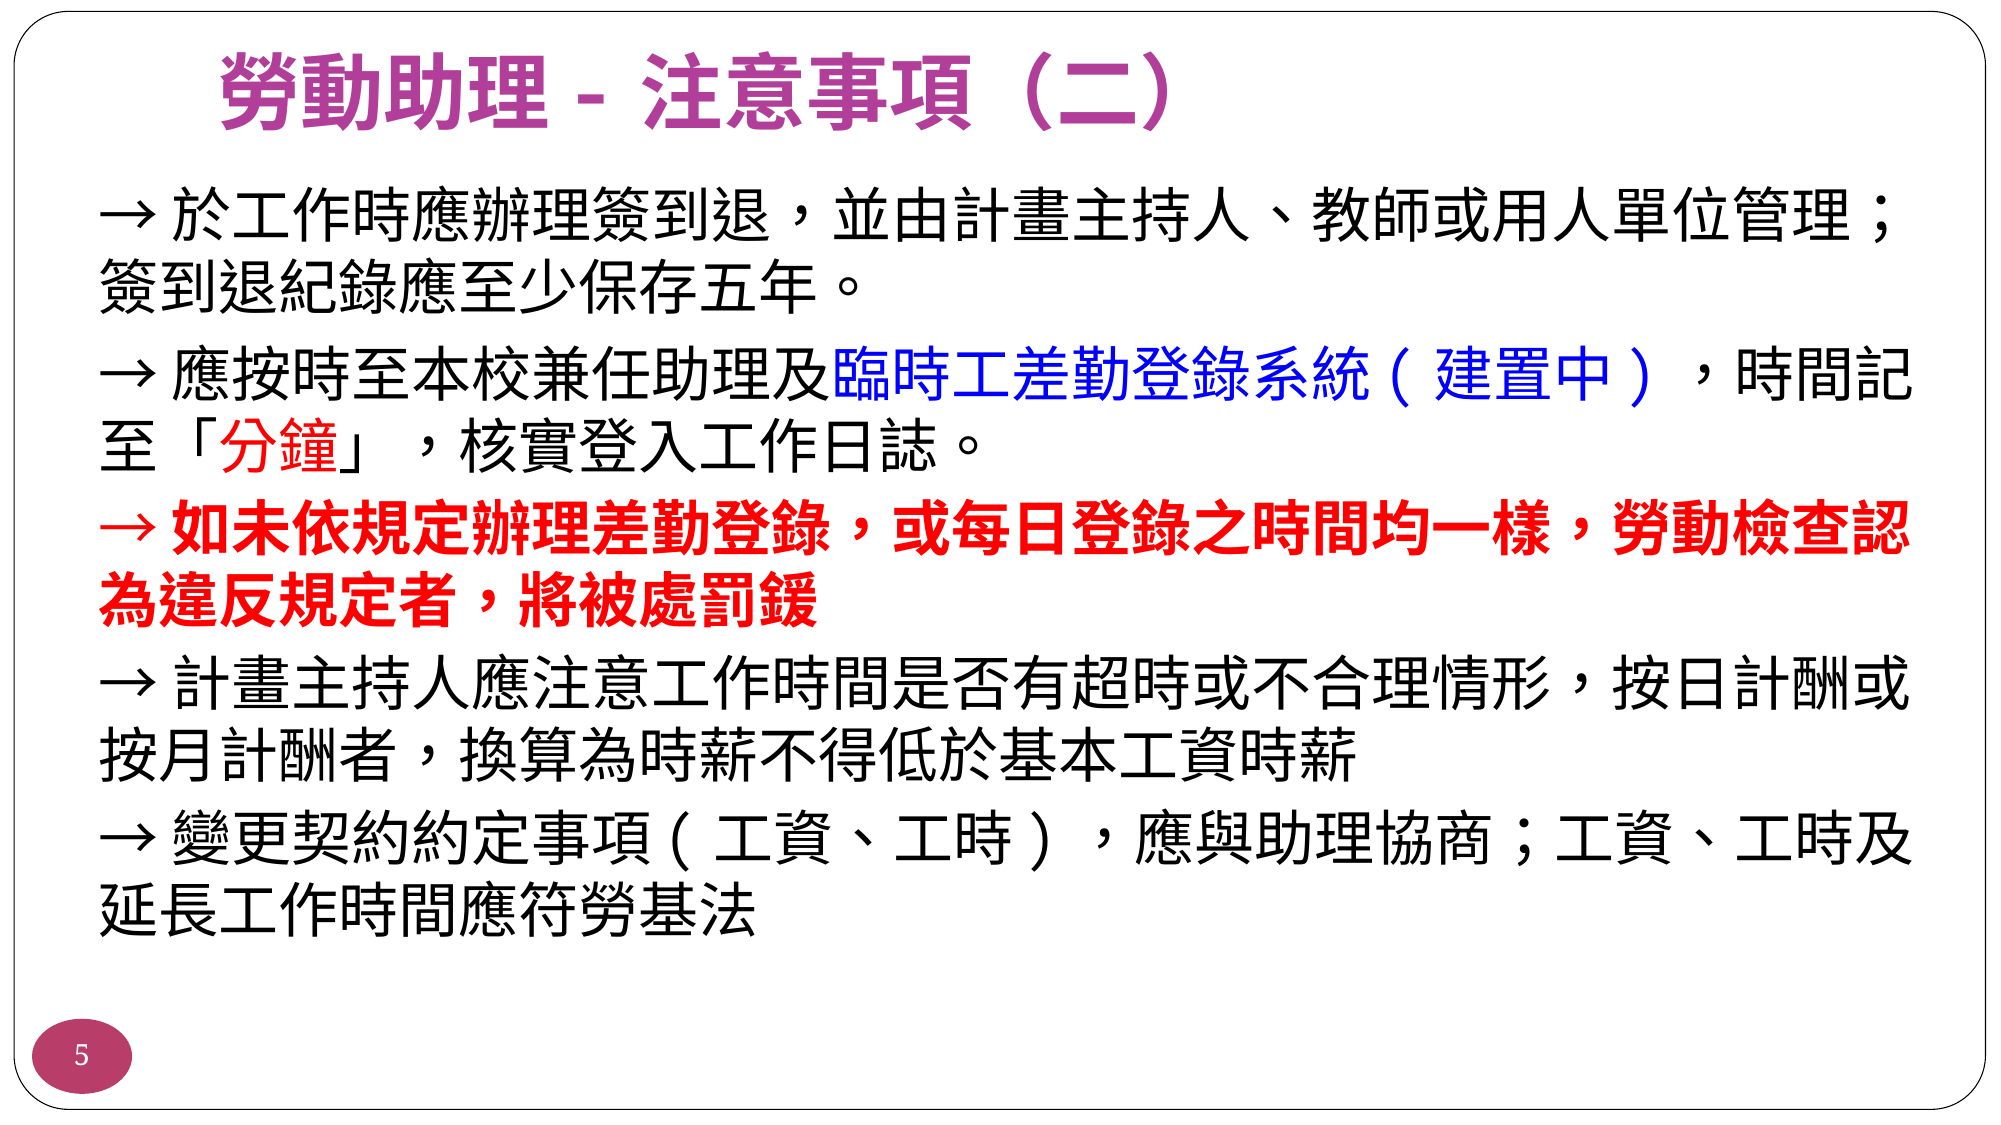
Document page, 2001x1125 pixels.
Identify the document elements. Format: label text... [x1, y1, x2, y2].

title 勞動助理-注意事項（二） [202, 0, 1903, 156]
list →於工作時應辦理簽到退，並由計畫主持人、教師或用人單位管理；簽到退紀錄應至少保存五年。 →應按時至本校兼任助理及臨時工差勤登錄系統(建置中)，時間記至「分鐘」，核實登入工作日誌。 →如未依規定辦理差勤登錄，或每日登錄之時間均一樣，勞動檢查認為違反規定者，將被處罰鍰 →計畫主持人應注意工作時間是否有超時或不合理情形，按日計酬或按月計酬者，換算為時薪不得低於基本工資時薪 →變更契約約定事項(工資、工時)，應與助理協商；工資、工時及延長工作時間應符勞基法 [83, 169, 1970, 959]
text_box <編號> [32, 1018, 133, 1094]
